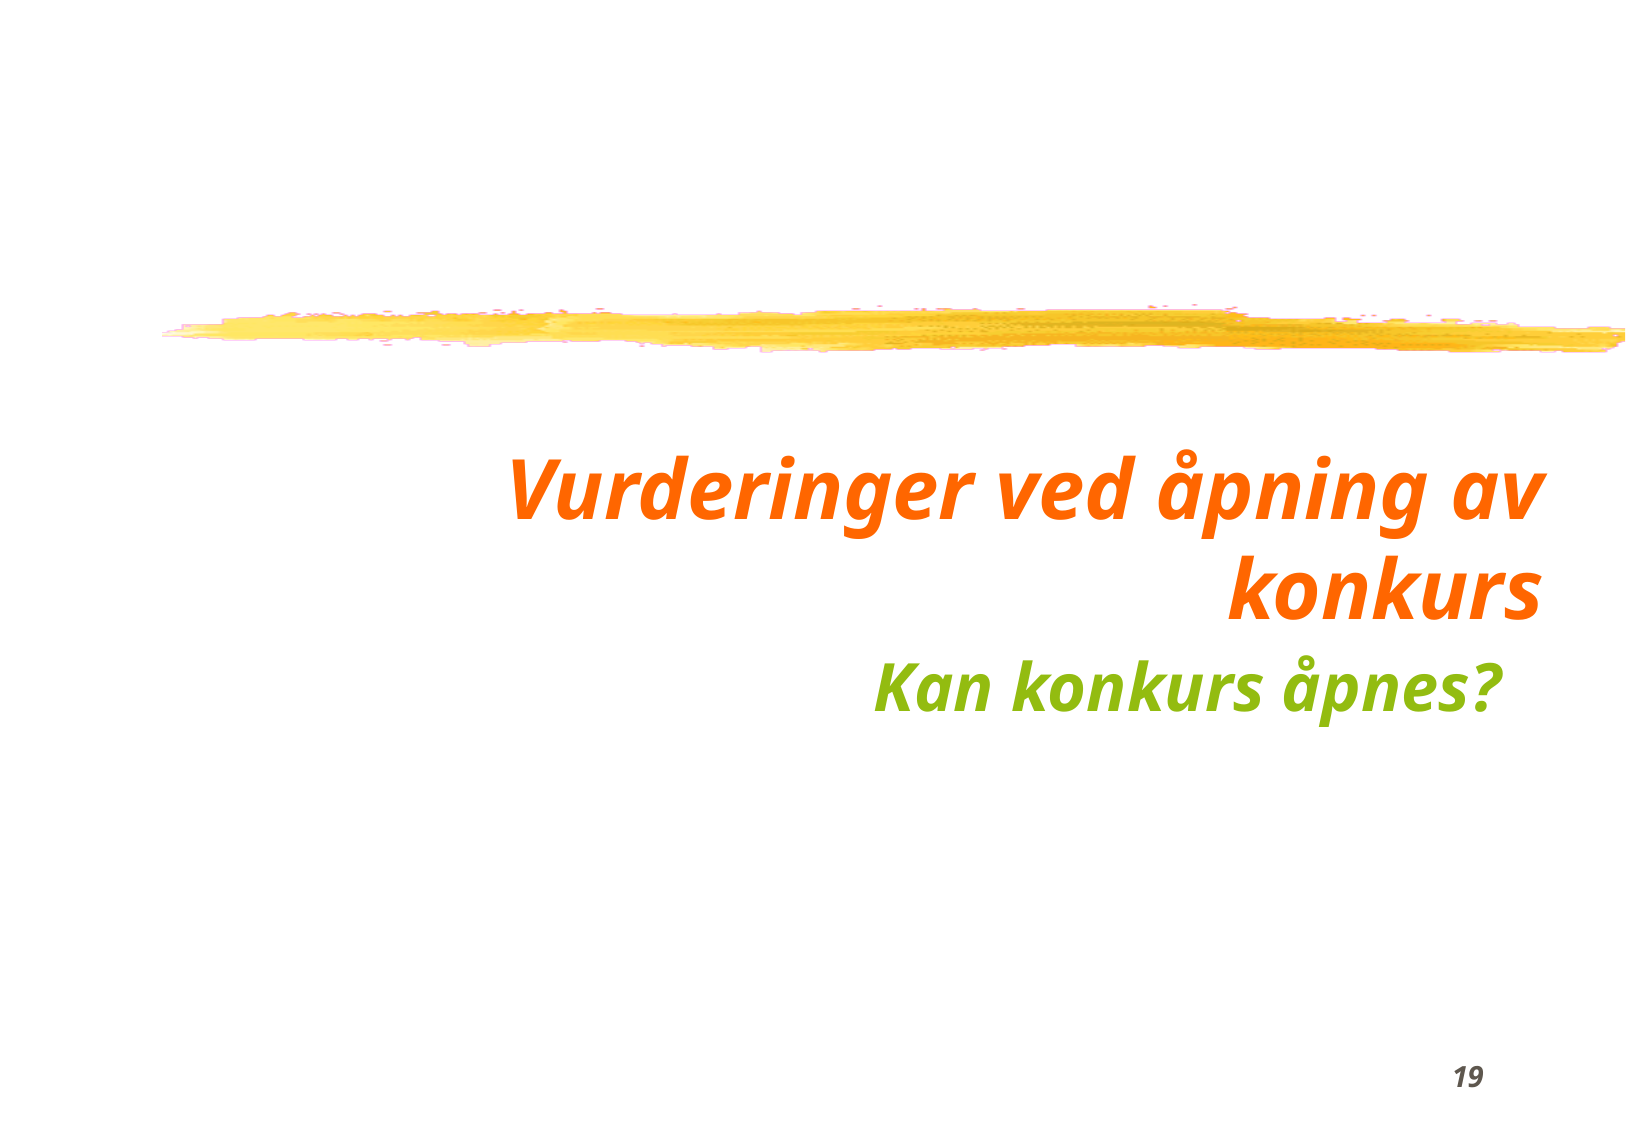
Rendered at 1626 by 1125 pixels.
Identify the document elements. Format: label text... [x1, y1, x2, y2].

title Vurderinger ved åpning av konkurs [186, 428, 1559, 644]
picture [162, 299, 1626, 363]
text_box Kan konkurs åpnes? [379, 637, 1517, 929]
text_box <number> [1173, 1021, 1499, 1107]
